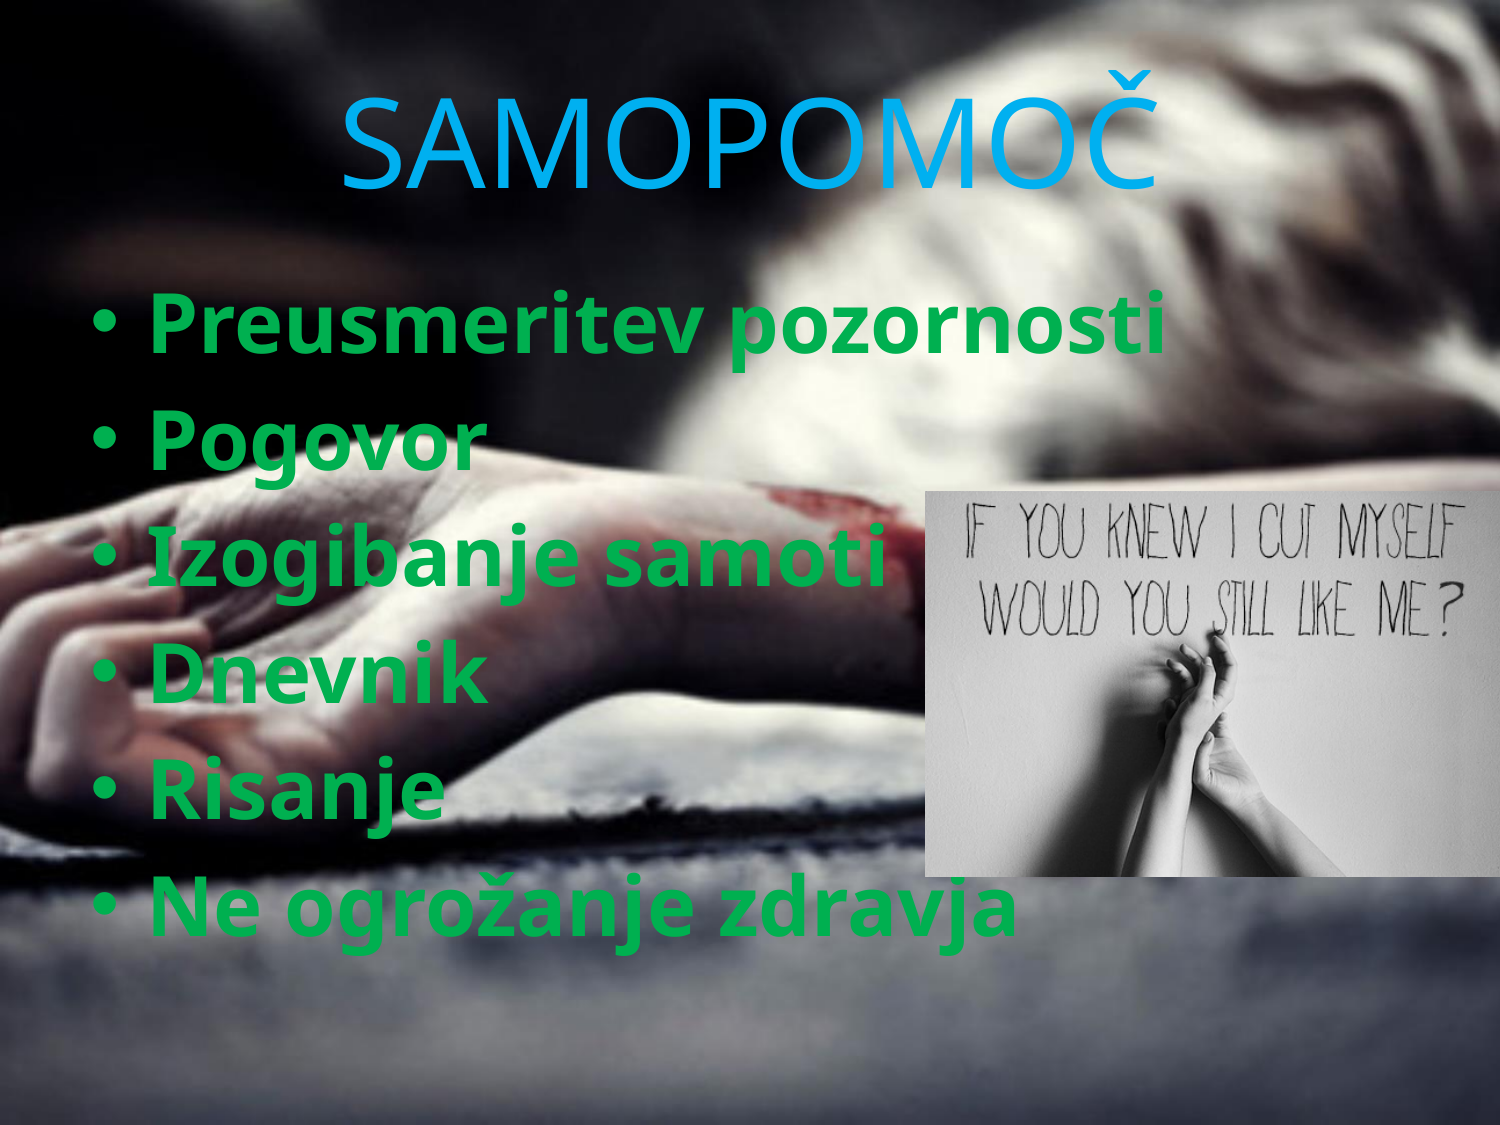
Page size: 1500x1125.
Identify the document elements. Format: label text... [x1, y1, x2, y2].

picture [0, 0, 1500, 1125]
list Preusmeritev pozornosti Pogovor Izogibanje samoti Dnevnik Risanje Ne ogrožanje zdravja [75, 262, 1425, 1005]
title SAMOPOMOČ [75, 45, 1425, 233]
